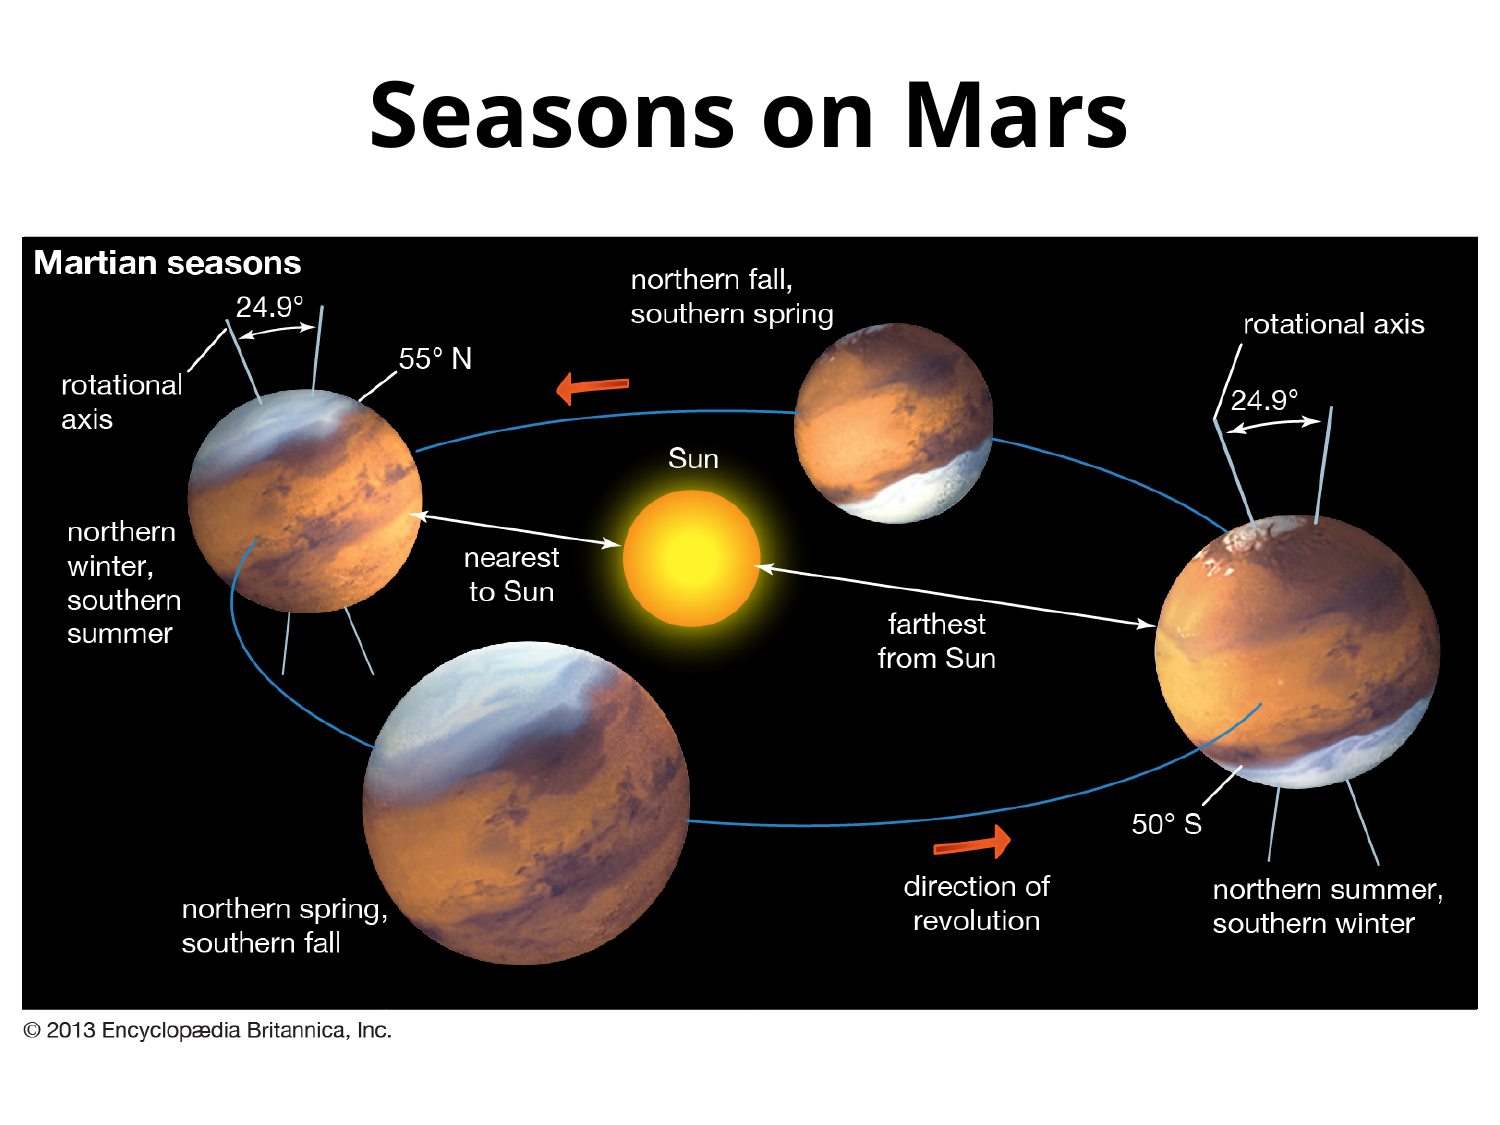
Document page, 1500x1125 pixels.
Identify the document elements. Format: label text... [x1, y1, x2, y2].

picture [11, 224, 1489, 1051]
title Seasons on Mars [30, 29, 1471, 196]
